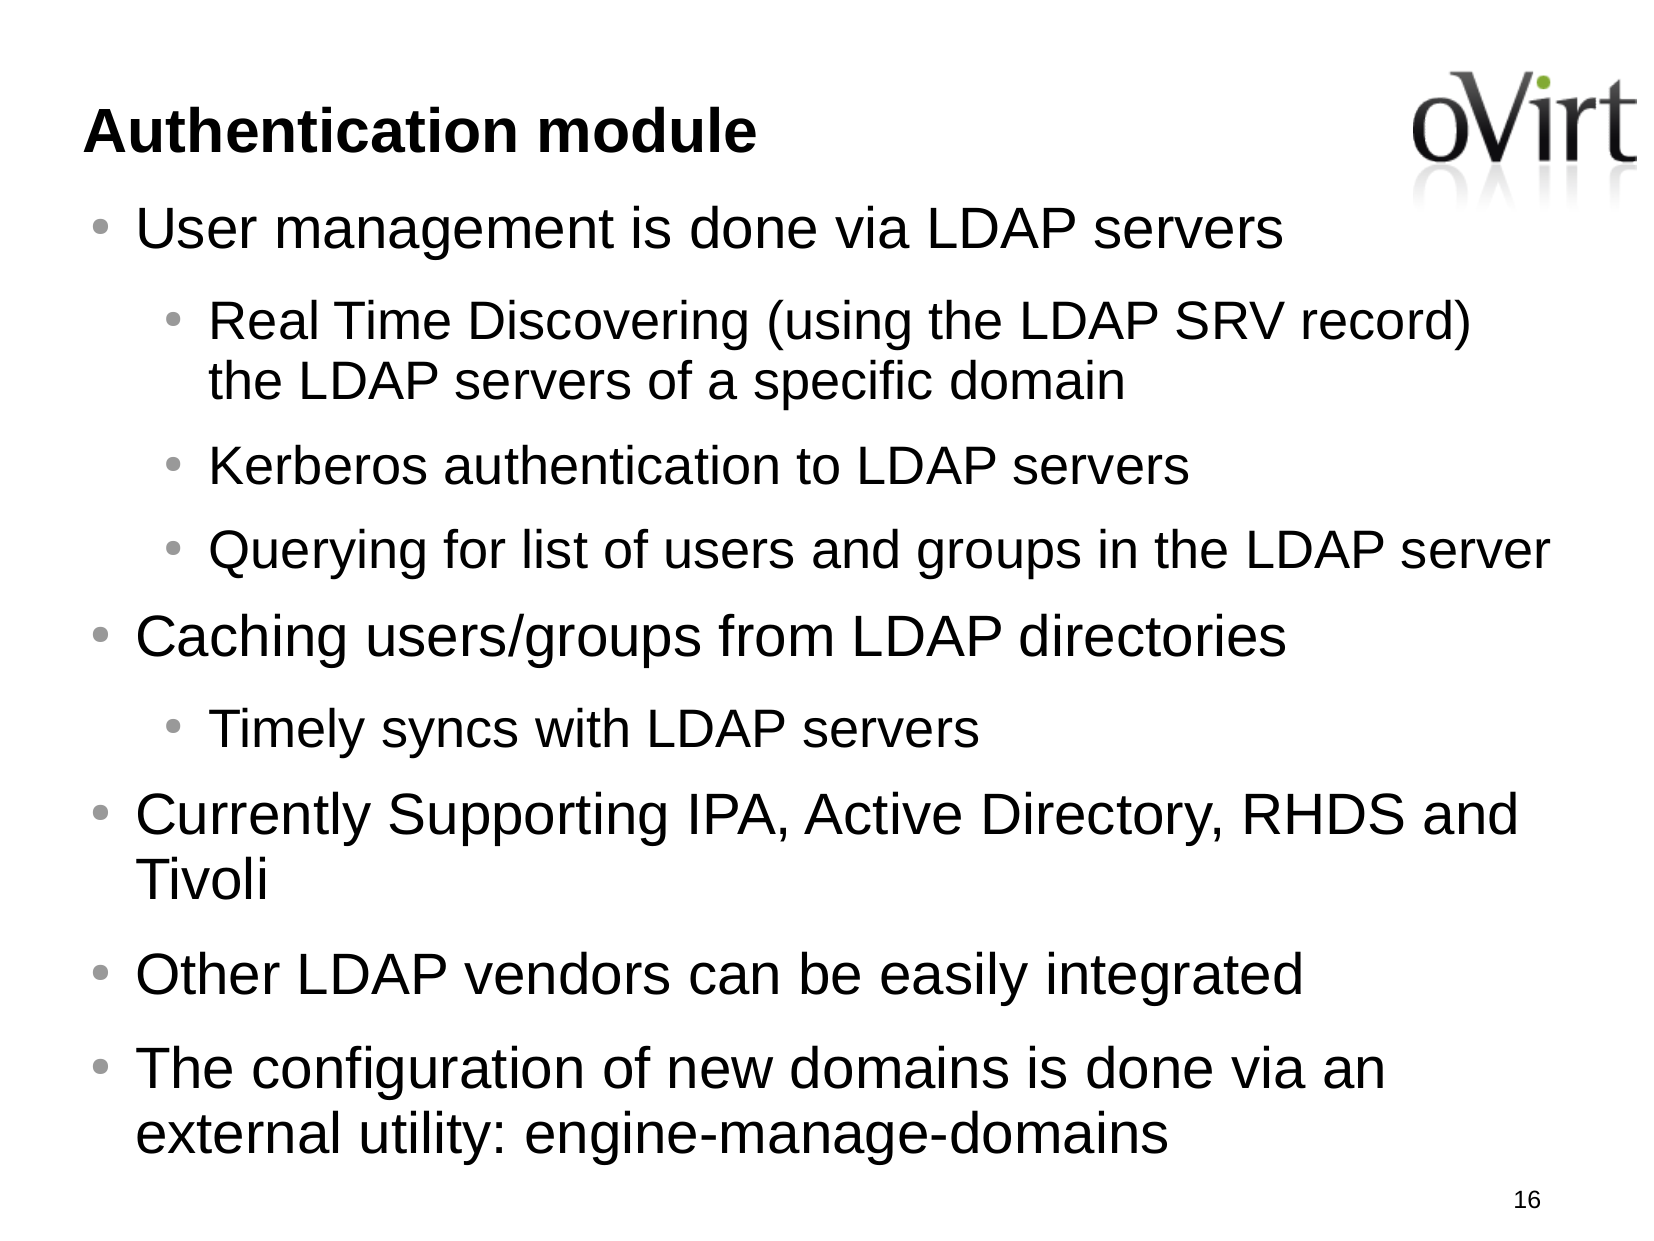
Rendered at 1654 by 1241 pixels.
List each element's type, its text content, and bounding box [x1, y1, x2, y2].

list User management is done via LDAP servers Real Time Discovering (using the LDAP SRV record) the LDAP servers of a specific domain Kerberos authentication to LDAP servers Querying for list of users and groups in the LDAP server Caching users/groups from LDAP directories Timely syncs with LDAP servers Currently Supporting IPA, Active Directory, RHDS and Tivoli Other LDAP vendors can be easily integrated The configuration of new domains is done via an external utility: engine-manage-domains [75, 195, 1564, 1167]
title Authentication module [82, 27, 1303, 195]
picture [1413, 63, 1637, 212]
